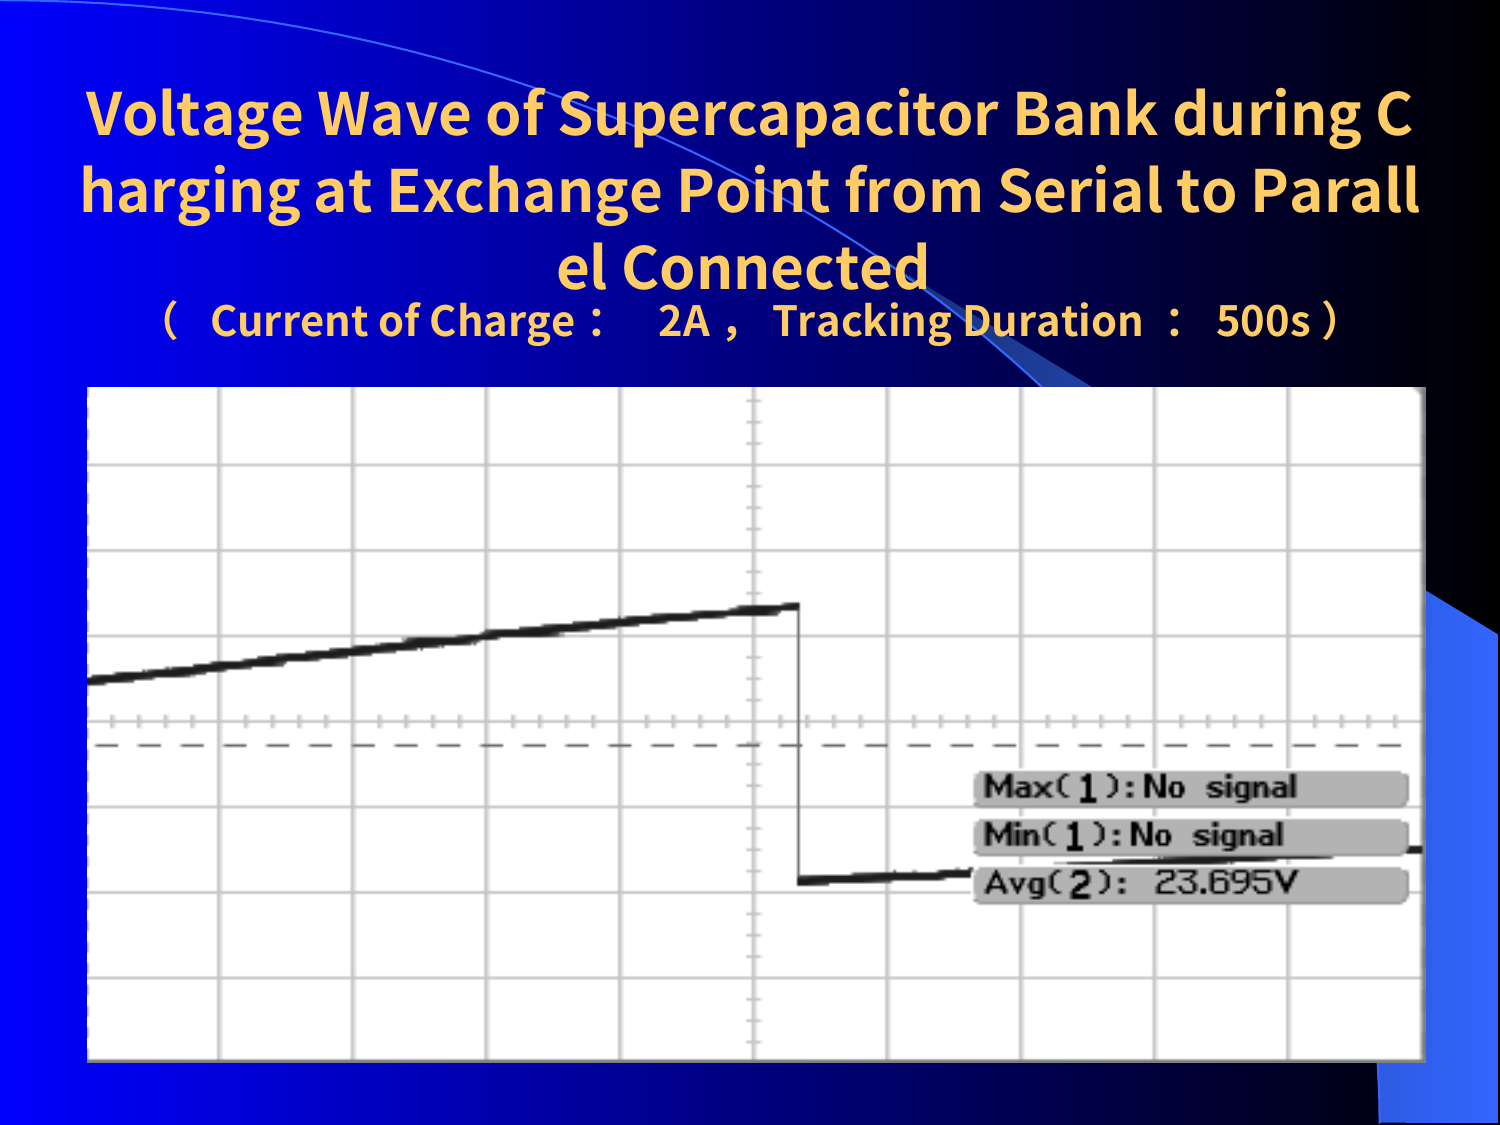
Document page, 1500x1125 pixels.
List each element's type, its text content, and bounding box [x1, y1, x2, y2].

text_box Voltage Wave of Supercapacitor Bank during Charging at Exchange Point from Serial to Parallel Connected （ Current of Charge： 2A，Tracking Duration ：500s） [62, 62, 1438, 354]
chart [87, 387, 1426, 1063]
